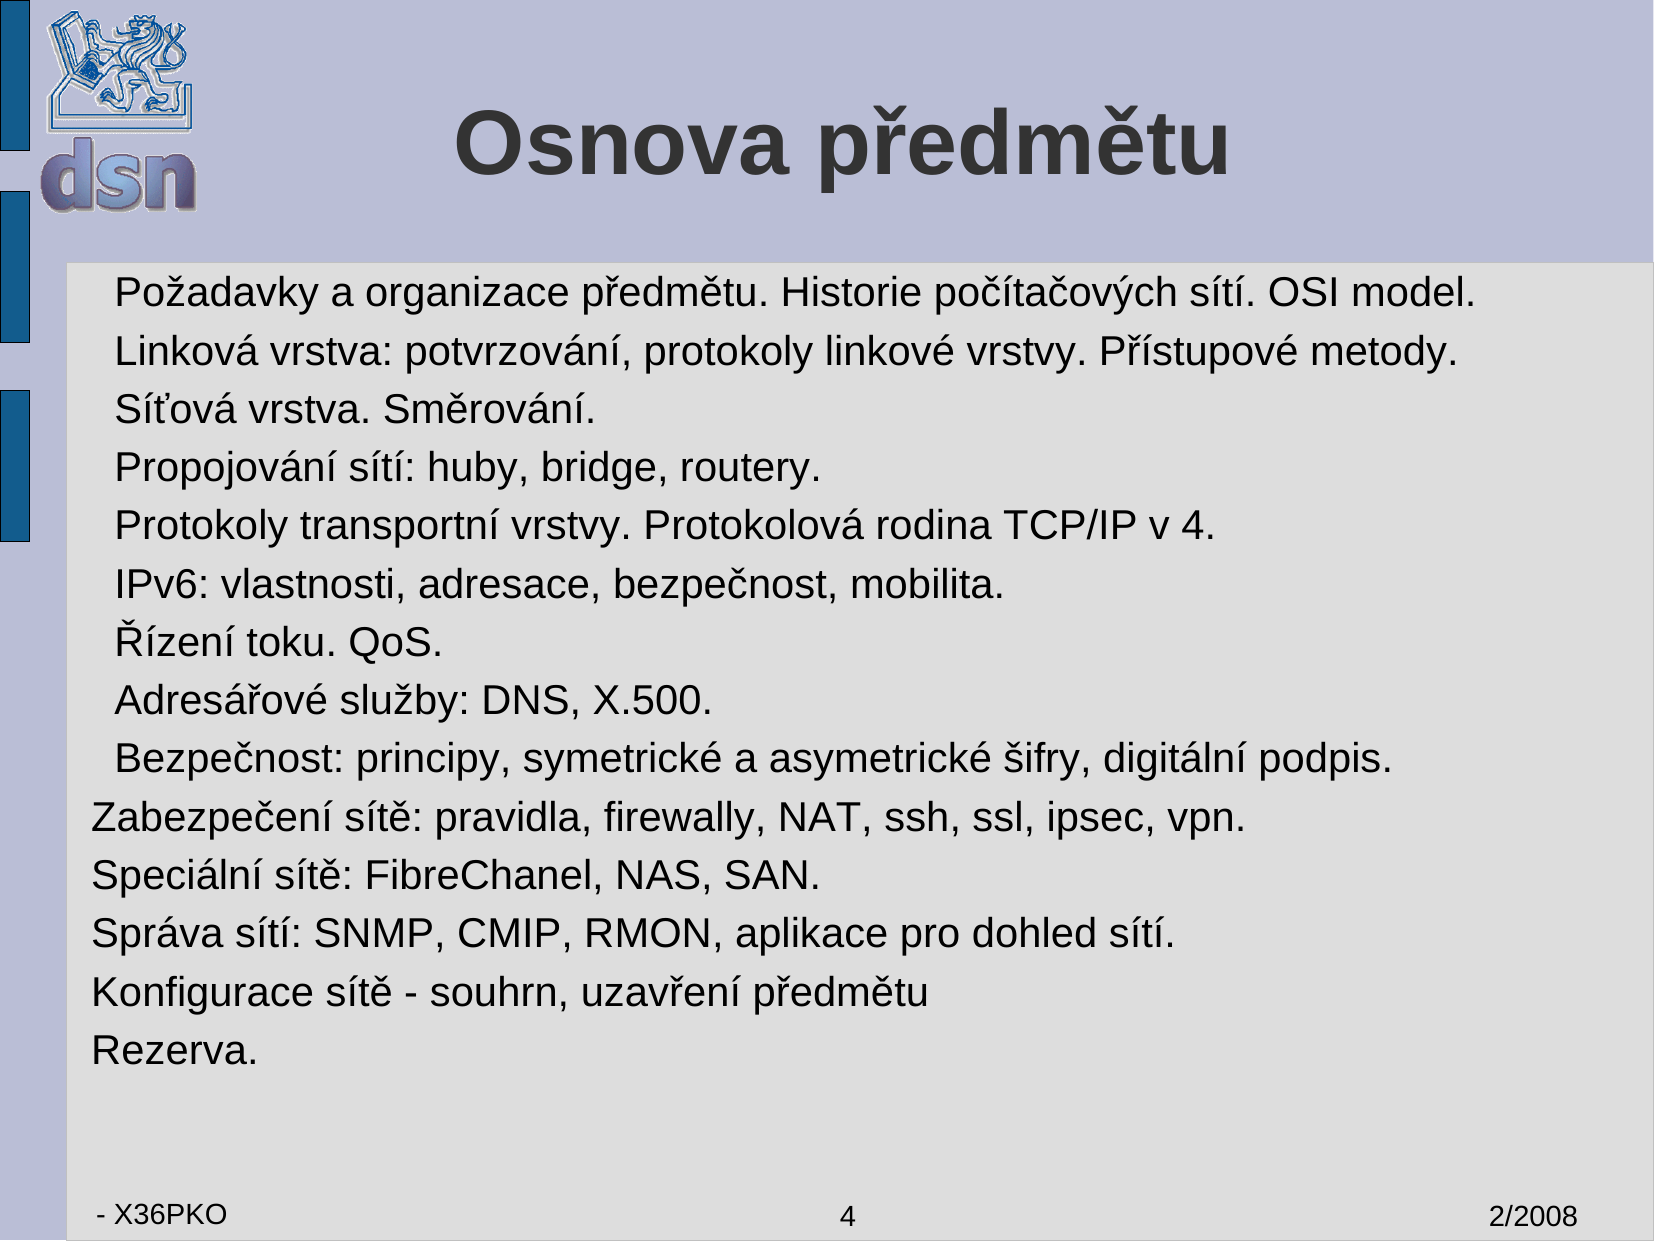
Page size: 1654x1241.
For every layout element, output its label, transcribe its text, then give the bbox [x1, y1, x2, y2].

picture [10, 10, 223, 230]
list Požadavky a organizace předmětu. Historie počítačových sítí. OSI model. Linková vrstva: potvrzování, protokoly linkové vrstvy. Přístupové metody. Síťová vrstva. Směrování. Propojování sítí: huby, bridge, routery. Protokoly transportní vrstvy. Protokolová rodina TCP/IP v 4. IPv6: vlastnosti, adresace, bezpečnost, mobilita. Řízení toku. QoS. Adresářové služby: DNS, X.500. Bezpečnost: principy, symetrické a asymetrické šifry, digitální podpis. Zabezpečení sítě: pravidla, firewally, NAT, ssh, ssl, ipsec, vpn. Speciální sítě: FibreChanel, NAS, SAN. Správa sítí: SNMP, CMIP, RMON, aplikace pro dohled sítí. Konfigurace sítě - souhrn, uzavření předmětu Rezerva. [53, 268, 1565, 1136]
title Osnova předmětu [210, 39, 1478, 247]
